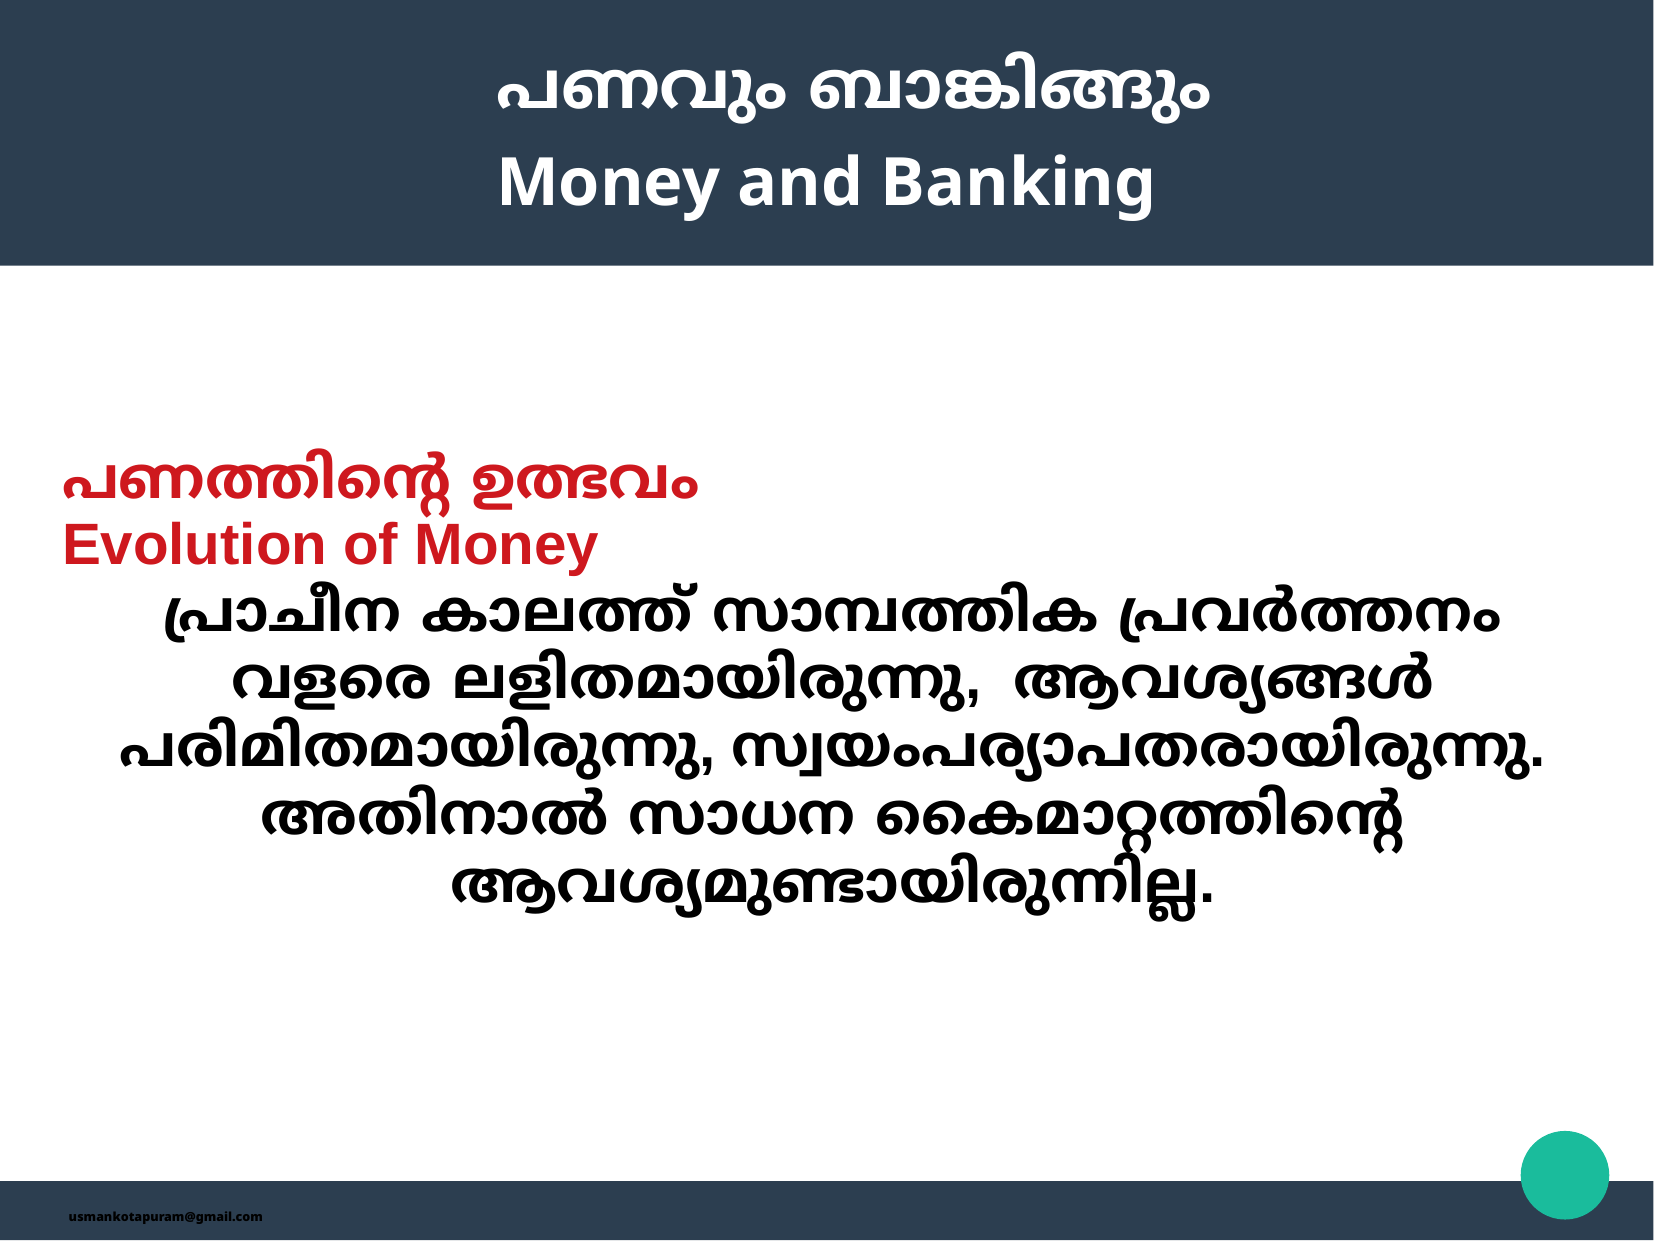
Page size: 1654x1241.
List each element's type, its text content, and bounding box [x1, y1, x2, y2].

title പണവും ബാങ്കിങ്ങും Money and Banking [496, 48, 1217, 227]
text_box പണത്തിന്റെ ഉത്ഭവം Evolution of Money പ്രാചീന കാലത്ത് സാമ്പത്തിക പ്രവർത്തനം വളരെ ലളിതമായിരുന്നു, ആവശ്യങ്ങൾ പരിമിതമായിരുന്നു, സ്വയംപര്യാപതരായിരുന്നു. അതിനാൽ സാധന കൈമാറ്റത്തിന്റെ ആവശ്യമുണ്ടായിരുന്നില്ല. [47, 437, 1619, 830]
